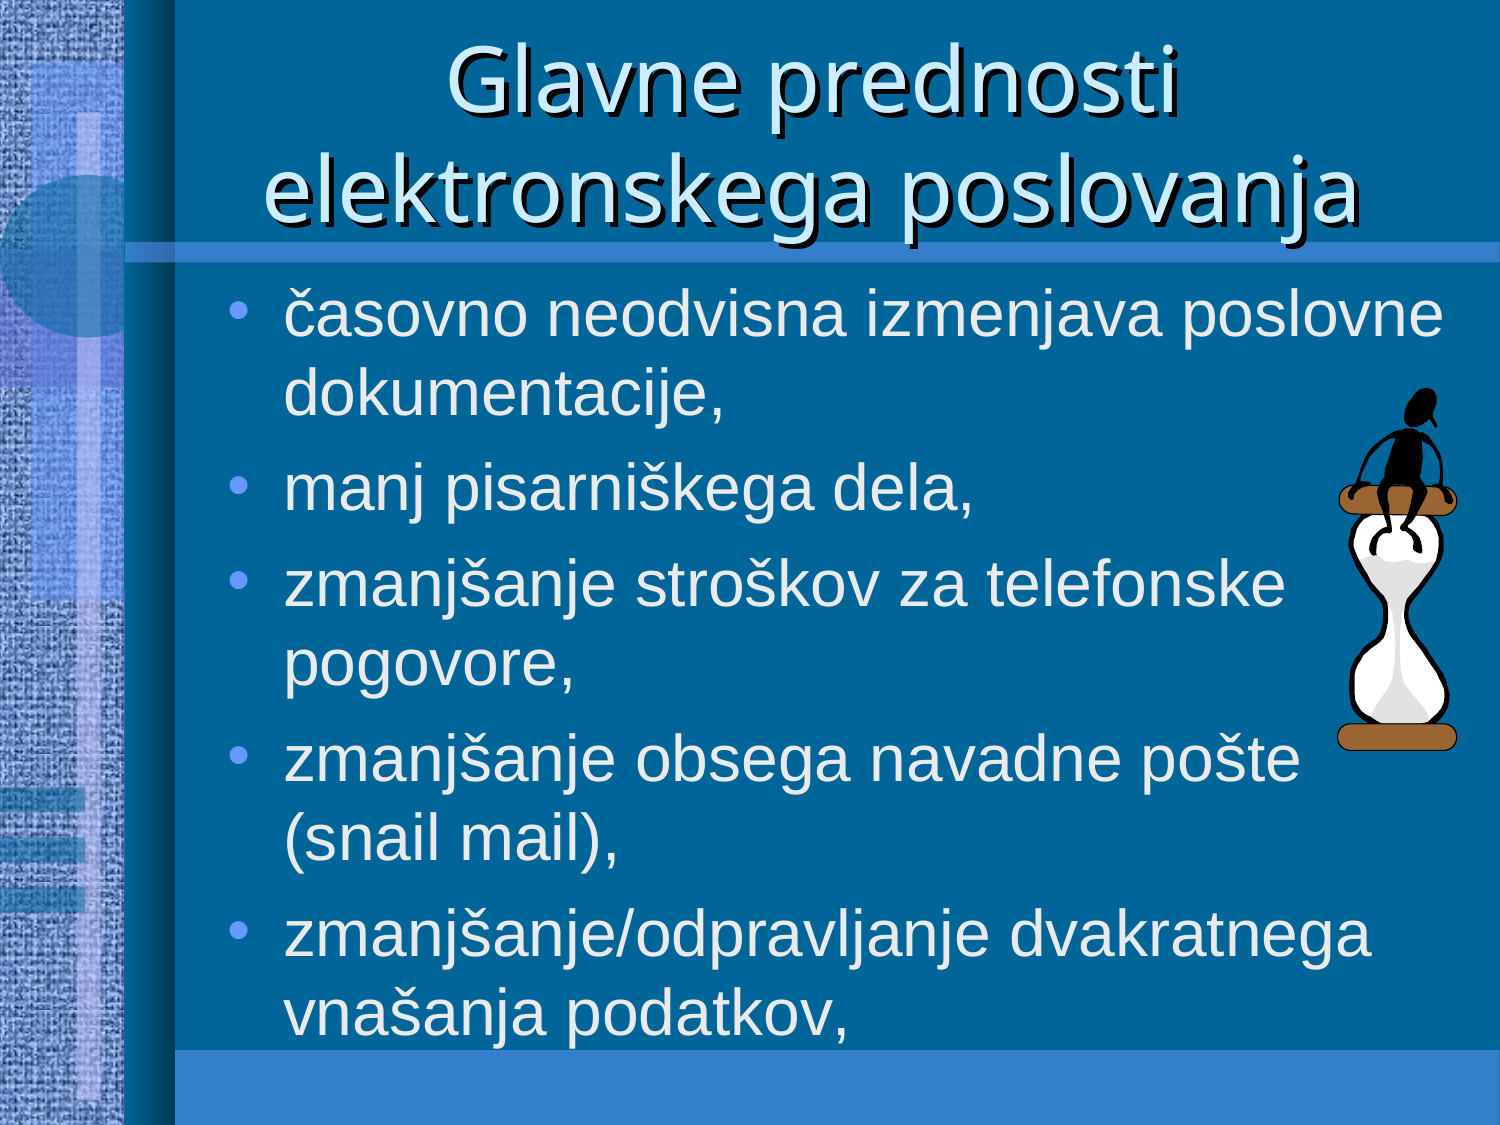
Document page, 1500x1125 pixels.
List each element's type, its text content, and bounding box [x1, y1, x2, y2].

picture [0, 0, 123, 249]
title Glavne prednosti elektronskega poslovanja [124, 13, 1500, 249]
list časovno neodvisna izmenjava poslovne dokumentacije, manj pisarniškega dela, zmanjšanje stroškov za telefonske pogovore, zmanjšanje obsega navadne pošte (snail mail), zmanjšanje/odpravljanje dvakratnega vnašanja podatkov, [212, 262, 1488, 1064]
chart [1337, 387, 1458, 751]
picture [0, 388, 124, 1125]
